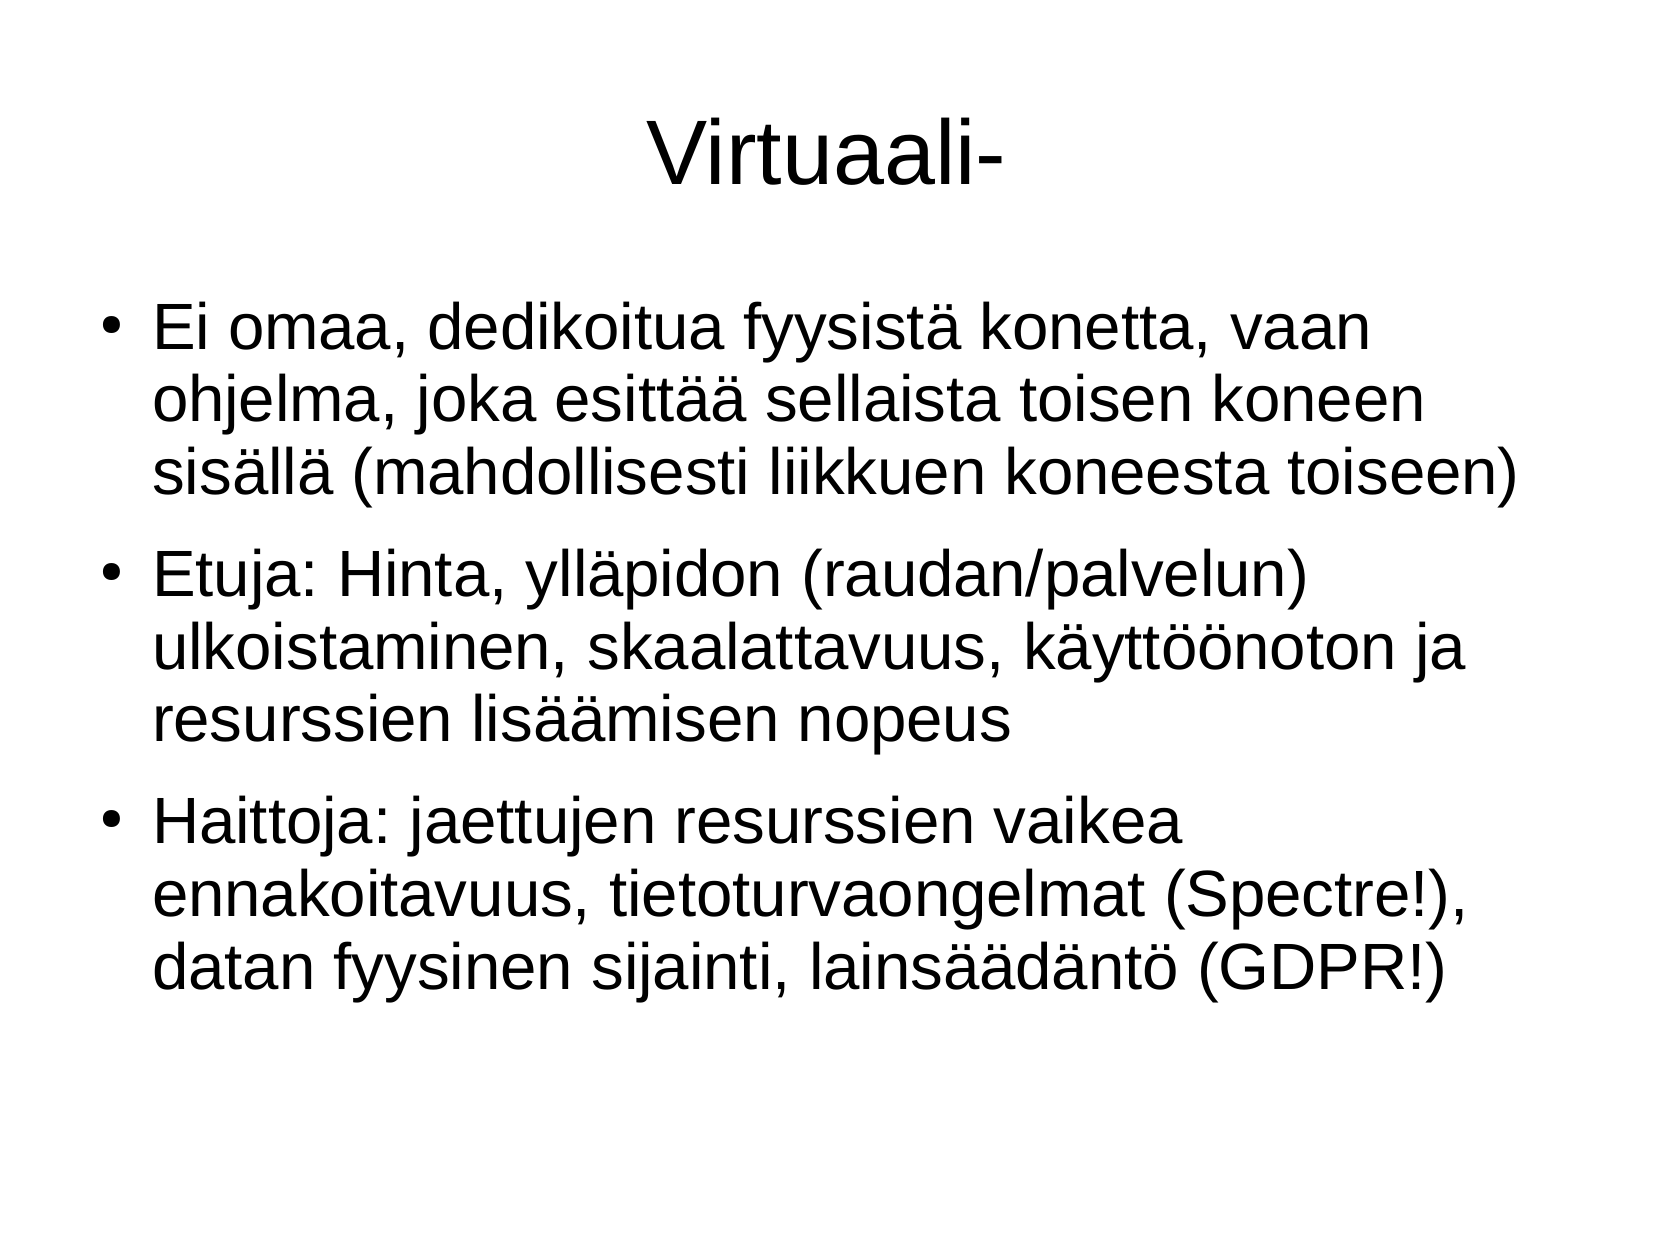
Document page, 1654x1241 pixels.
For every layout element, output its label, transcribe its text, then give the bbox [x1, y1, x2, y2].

title Virtuaali- [82, 49, 1571, 257]
list Ei omaa, dedikoitua fyysistä konetta, vaan ohjelma, joka esittää sellaista toisen koneen sisällä (mahdollisesti liikkuen koneesta toiseen) Etuja: Hinta, ylläpidon (raudan/palvelun) ulkoistaminen, skaalattavuus, käyttöönoton ja resurssien lisäämisen nopeus Haittoja: jaettujen resurssien vaikea ennakoitavuus, tietoturvaongelmat (Spectre!), datan fyysinen sijainti, lainsäädäntö (GDPR!) [82, 290, 1571, 1010]
